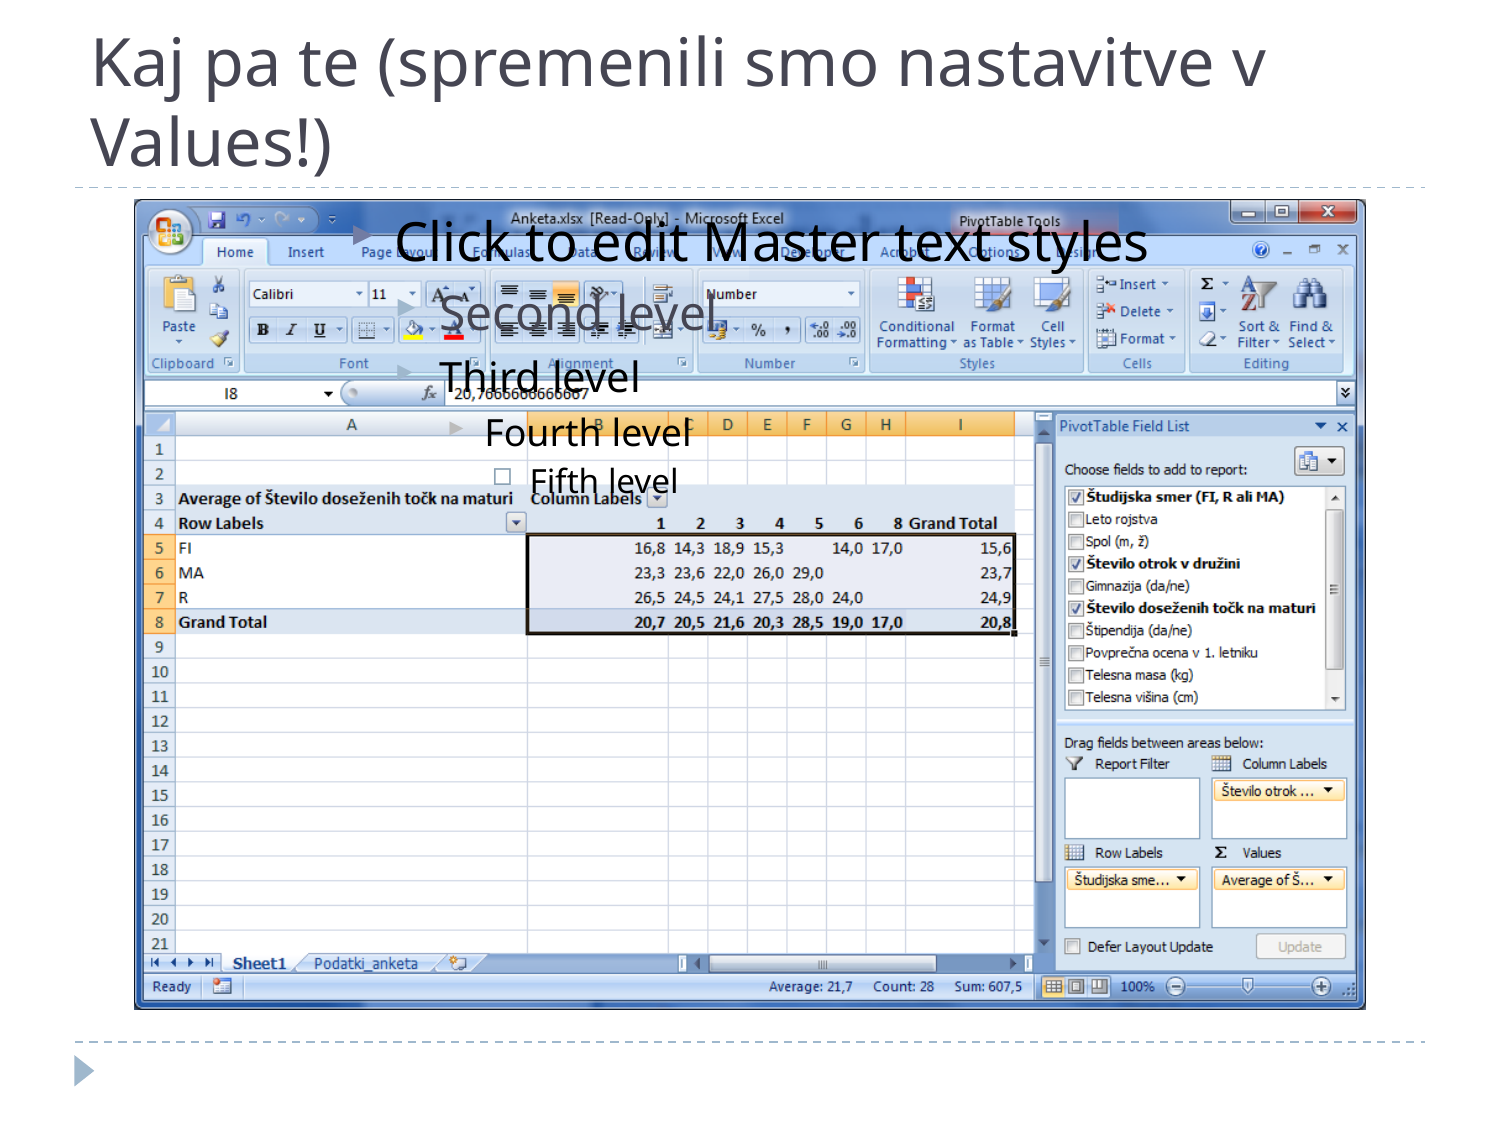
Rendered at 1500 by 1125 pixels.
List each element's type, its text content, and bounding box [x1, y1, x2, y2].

picture [134, 199, 1366, 1010]
title Kaj pa te (spremenili smo nastavitve v Values!) [75, 24, 1425, 188]
